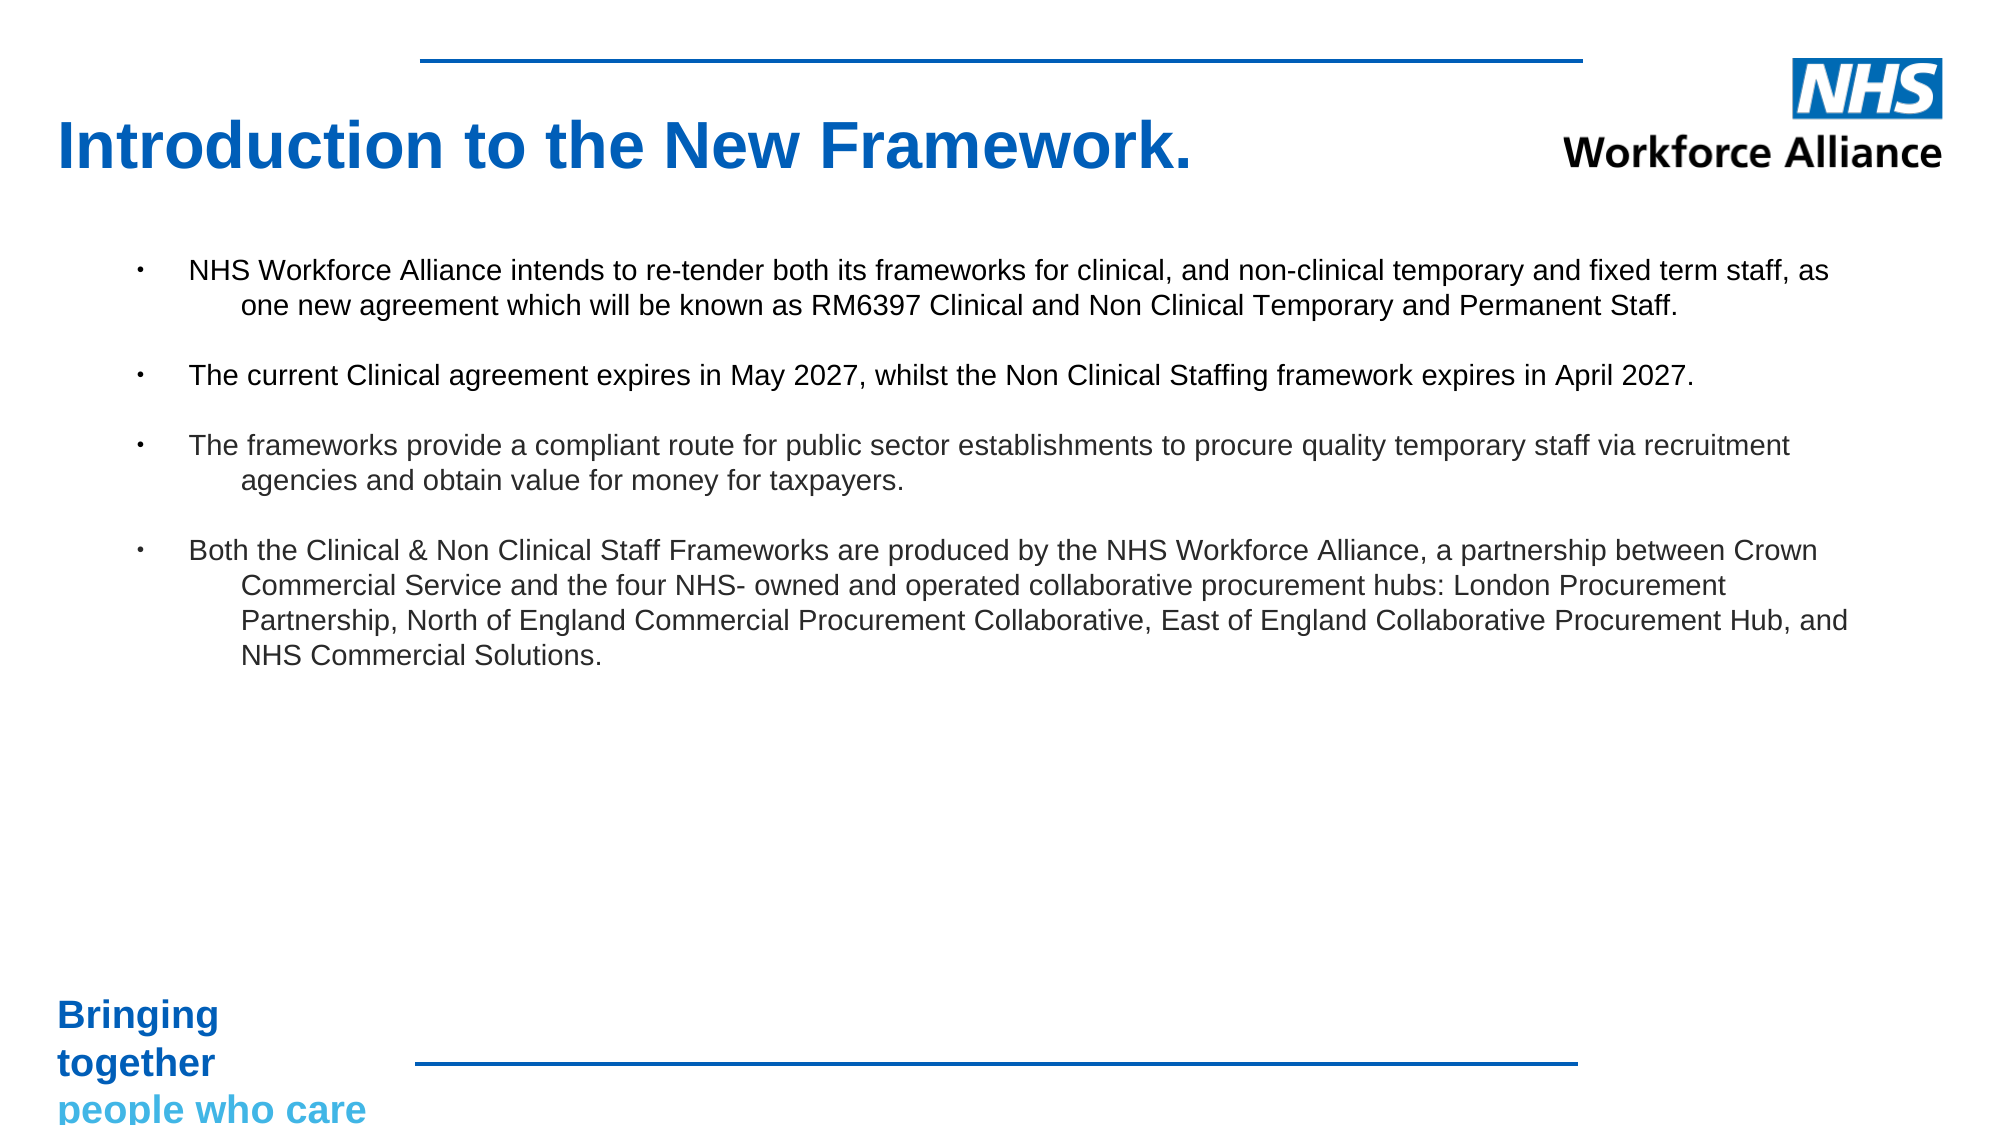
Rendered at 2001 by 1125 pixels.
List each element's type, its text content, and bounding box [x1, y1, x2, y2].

title Introduction to the New Framework. [56, 90, 1337, 182]
text_box Bringing together people who care [56, 989, 382, 1125]
picture [1563, 59, 1943, 168]
text_box NHS Workforce Alliance intends to re-tender both its frameworks for clinical, and non-clinical temporary and fixed term staff, as one new agreement which will be known as RM6397 Clinical and Non Clinical Temporary and Permanent Staff. The current Clinical agreement expires in May 2027, whilst the Non Clinical Staffing framework expires in April 2027. The frameworks provide a compliant route for public sector establishments to procure quality temporary staff via recruitment agencies and obtain value for money for taxpayers. Both the Clinical & Non Clinical Staff Frameworks are produced by the NHS Workforce Alliance, a partnership between Crown Commercial Service and the four NHS- owned and operated collaborative procurement hubs: London Procurement Partnership, North of England Commercial Procurement Collaborative, East of England Collaborative Procurement Hub, and NHS Commercial Solutions. [76, 237, 1868, 930]
